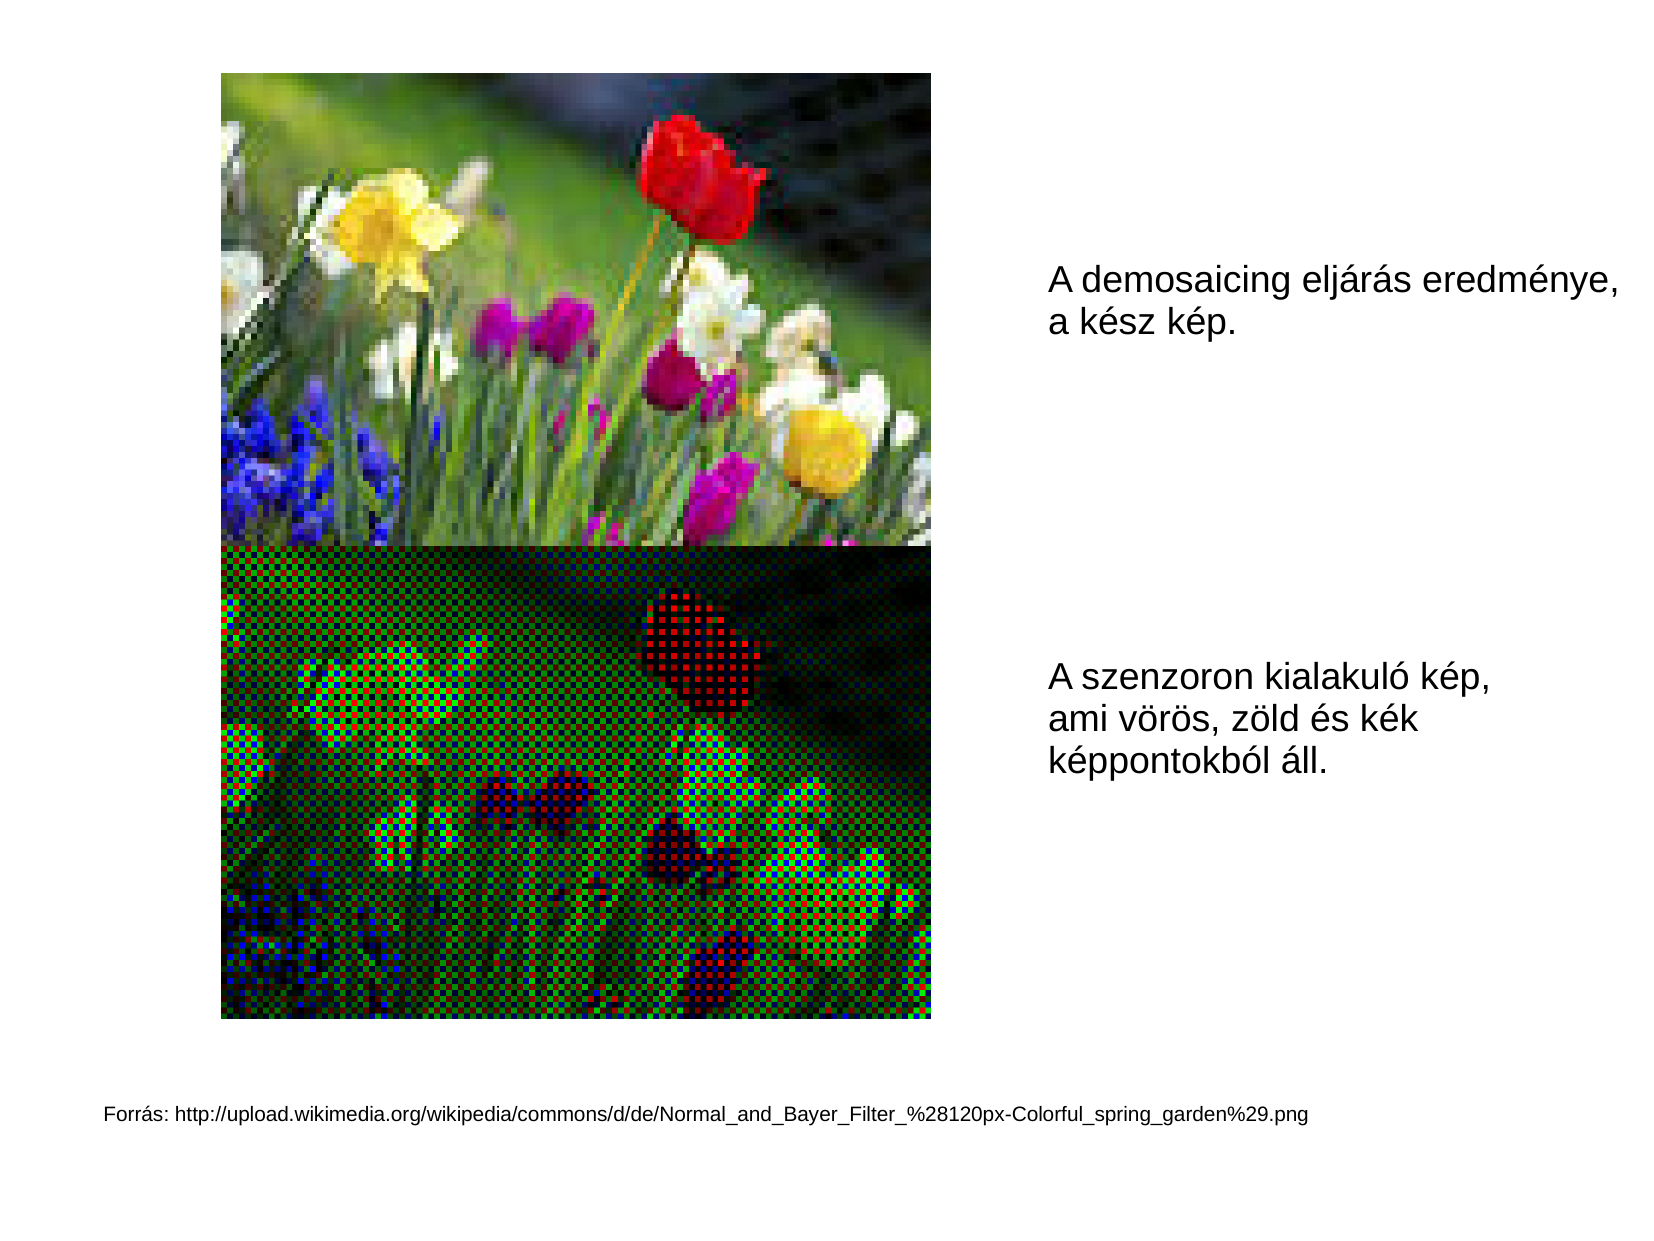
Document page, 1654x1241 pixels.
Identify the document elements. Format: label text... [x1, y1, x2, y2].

text_box Forrás: http://upload.wikimedia.org/wikipedia/commons/d/de/Normal_and_Bayer_Filter_%28120px-Colorful_spring_garden%29.png [88, 1095, 1326, 1134]
text_box A szenzoron kialakuló kép, ami vörös, zöld és kék képpontokból áll. [1033, 647, 1507, 789]
text_box A demosaicing eljárás eredménye, a kész kép. [1033, 250, 1635, 350]
picture [221, 73, 931, 1019]
